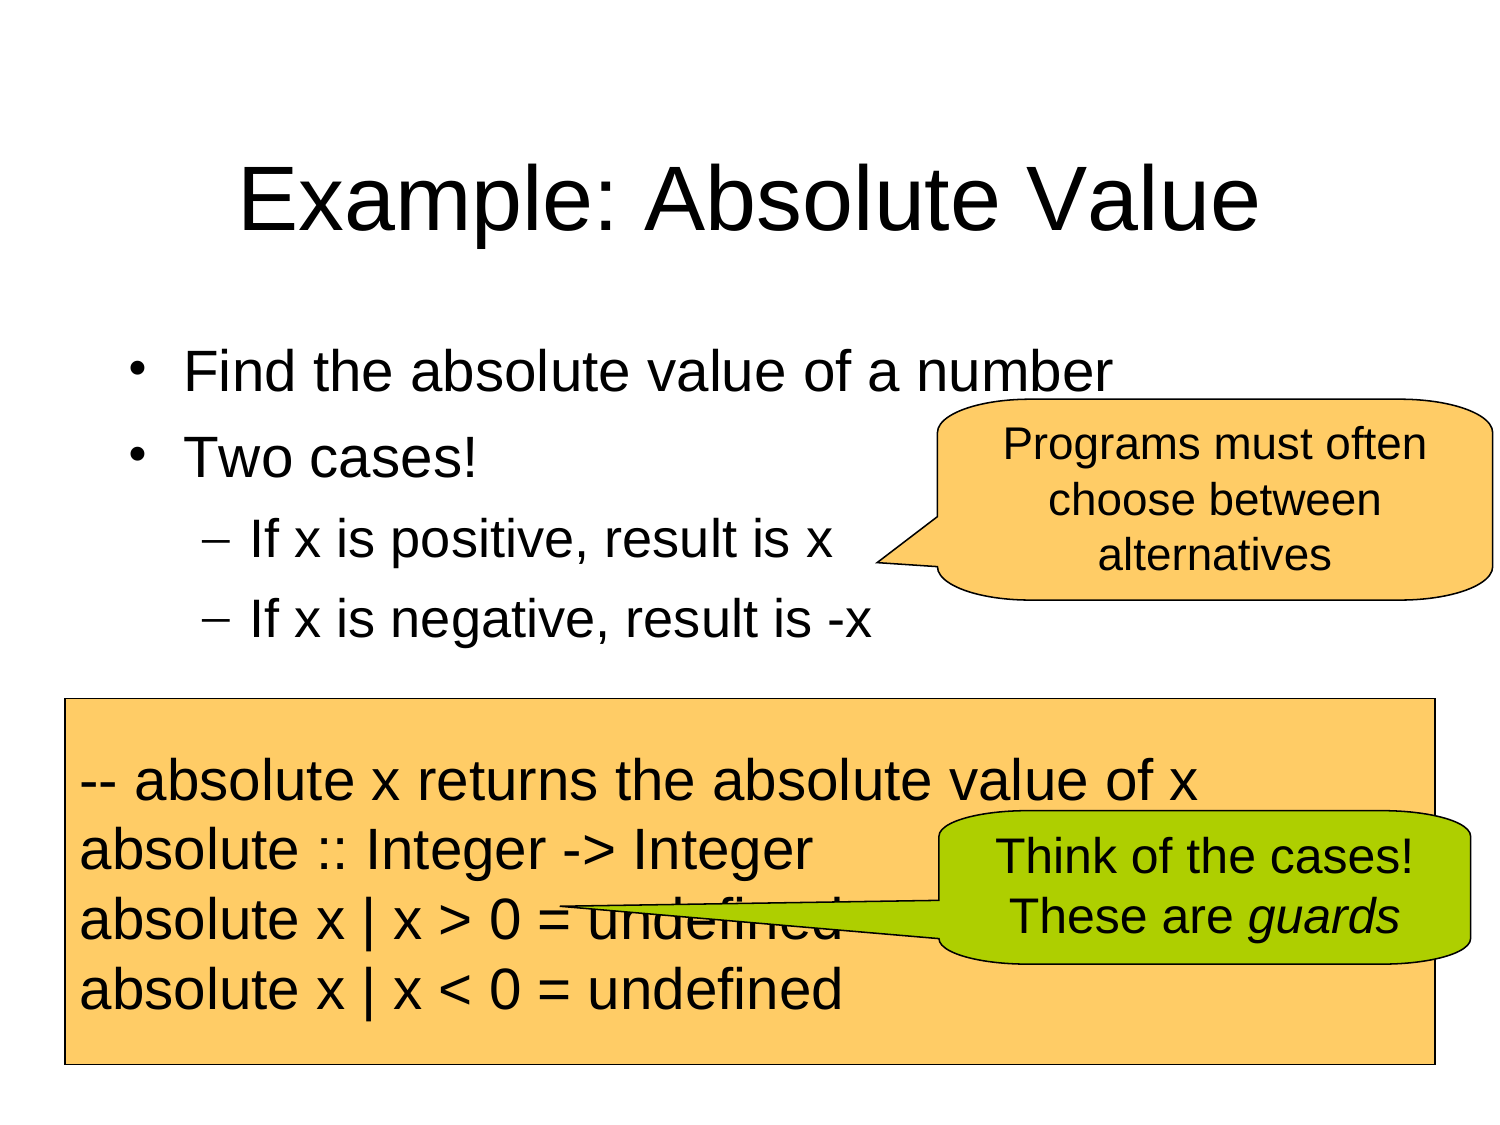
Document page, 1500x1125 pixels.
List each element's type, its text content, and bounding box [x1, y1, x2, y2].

text_box -- absolute x returns the absolute value of x absolute :: Integer -> Integer absolute x | x > 0 = undefined absolute x | x < 0 = undefined [64, 698, 1436, 1065]
title Example: Absolute Value [112, 99, 1388, 288]
text_box Programs must often choose between alternatives [877, 399, 1493, 601]
text_box Think of the cases! These are guards [559, 810, 1471, 965]
list Find the absolute value of a number Two cases! If x is positive, result is x If x is negative, result is -x [112, 324, 1388, 698]
